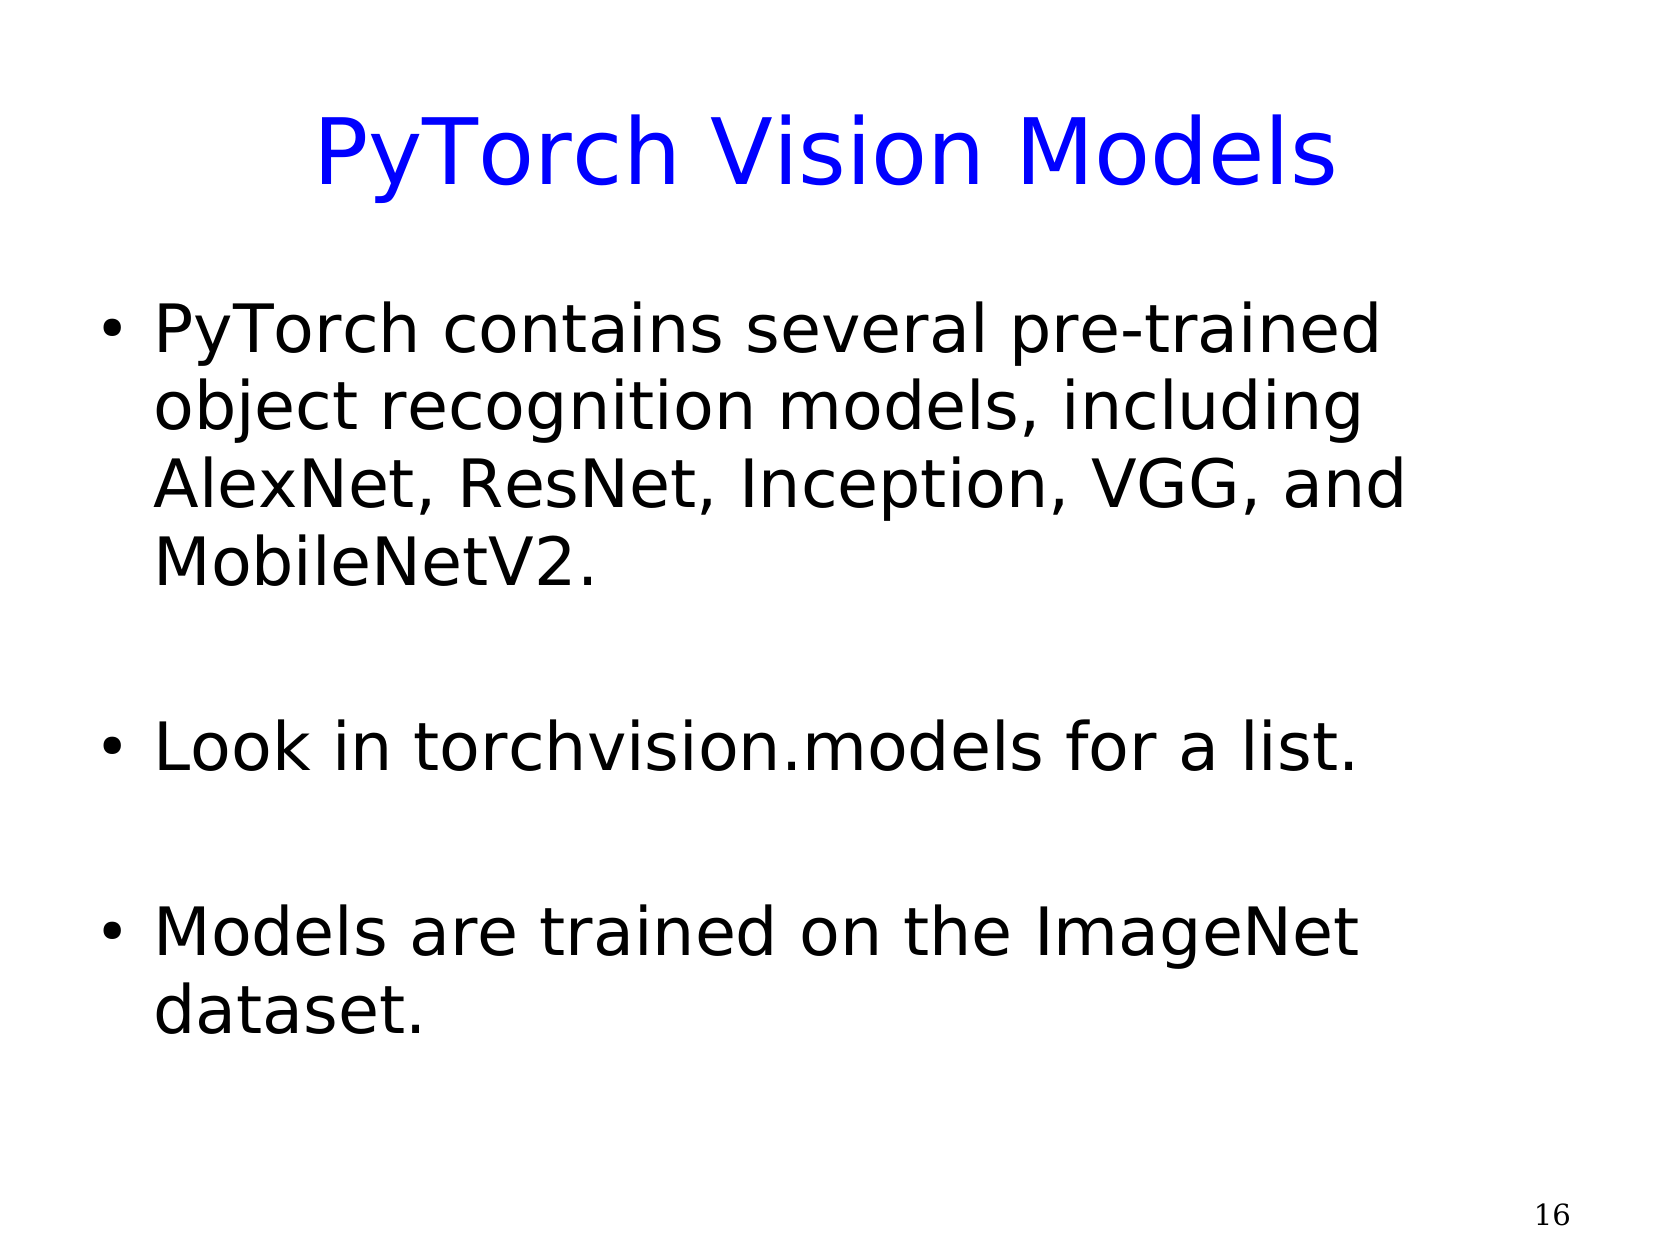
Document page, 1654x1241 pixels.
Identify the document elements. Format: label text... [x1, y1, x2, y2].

list PyTorch contains several pre-trained object recognition models, including AlexNet, ResNet, Inception, VGG, and MobileNetV2. Look in torchvision.models for a list. Models are trained on the ImageNet dataset. [82, 290, 1571, 1145]
title PyTorch Vision Models [82, 49, 1571, 257]
